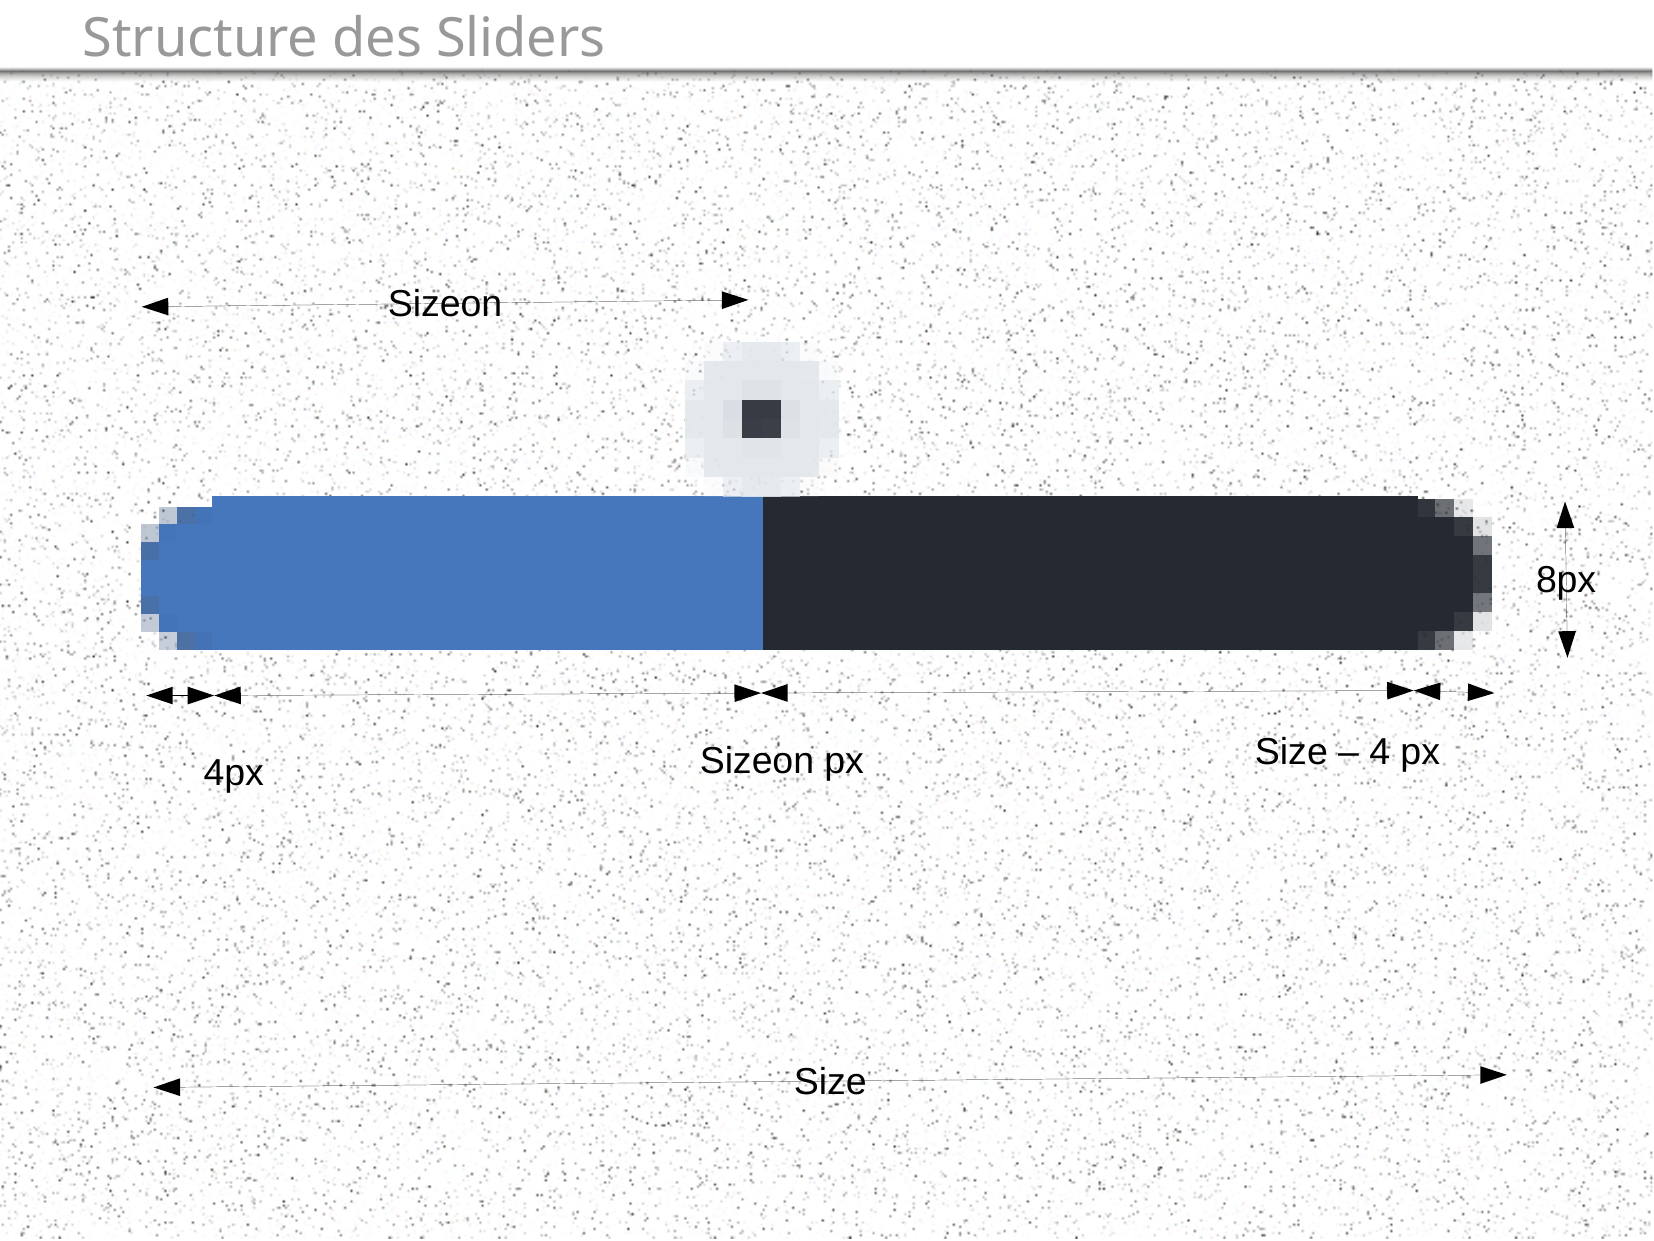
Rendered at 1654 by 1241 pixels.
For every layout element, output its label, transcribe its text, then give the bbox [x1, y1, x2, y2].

text_box Sizeon px [685, 732, 910, 790]
text_box 4px [188, 744, 296, 801]
text_box Size – 4 px [1240, 722, 1489, 780]
title Structure des Sliders [82, 0, 1524, 71]
picture [0, 0, 1653, 1239]
